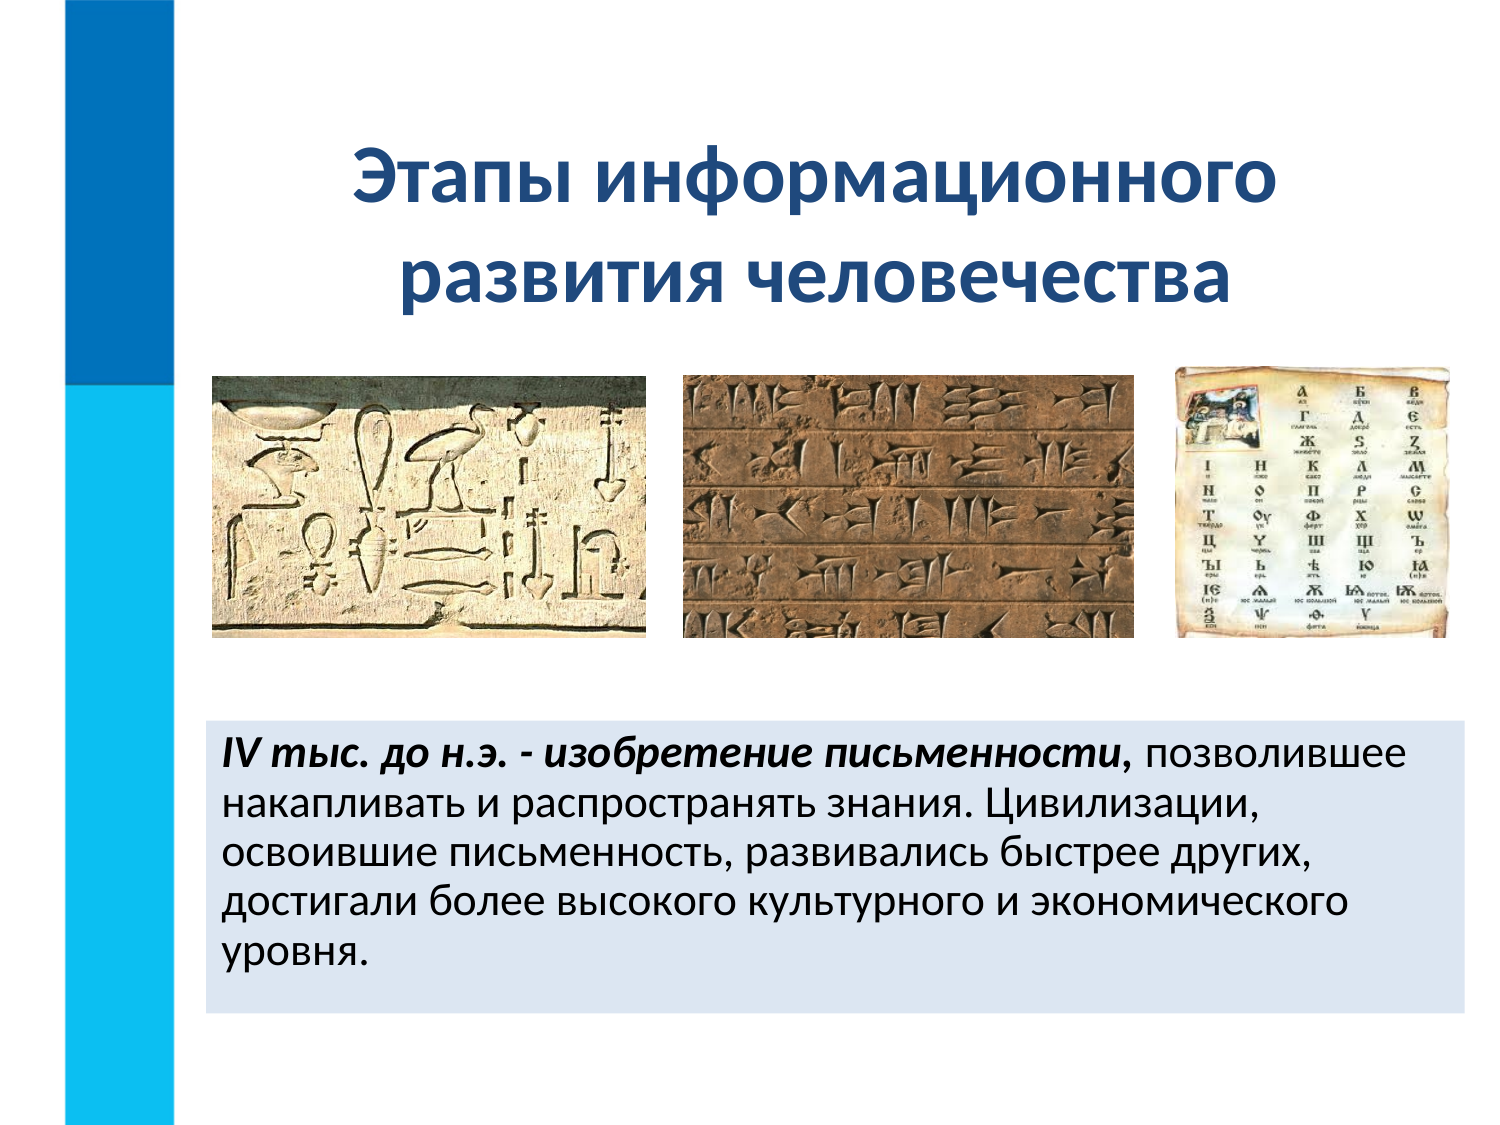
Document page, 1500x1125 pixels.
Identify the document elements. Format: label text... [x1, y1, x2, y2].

text_box IV тыс. до н.э. - изобретение письменности, позволившее накапливать и распространять знания. Цивилизации, освоившие письменность, развивались быстрее других, достигали более высокого культурного и экономического уровня. [206, 720, 1465, 1014]
picture [0, 0, 1500, 1125]
text_box Этапы информационного развития человечества [188, 94, 1443, 345]
